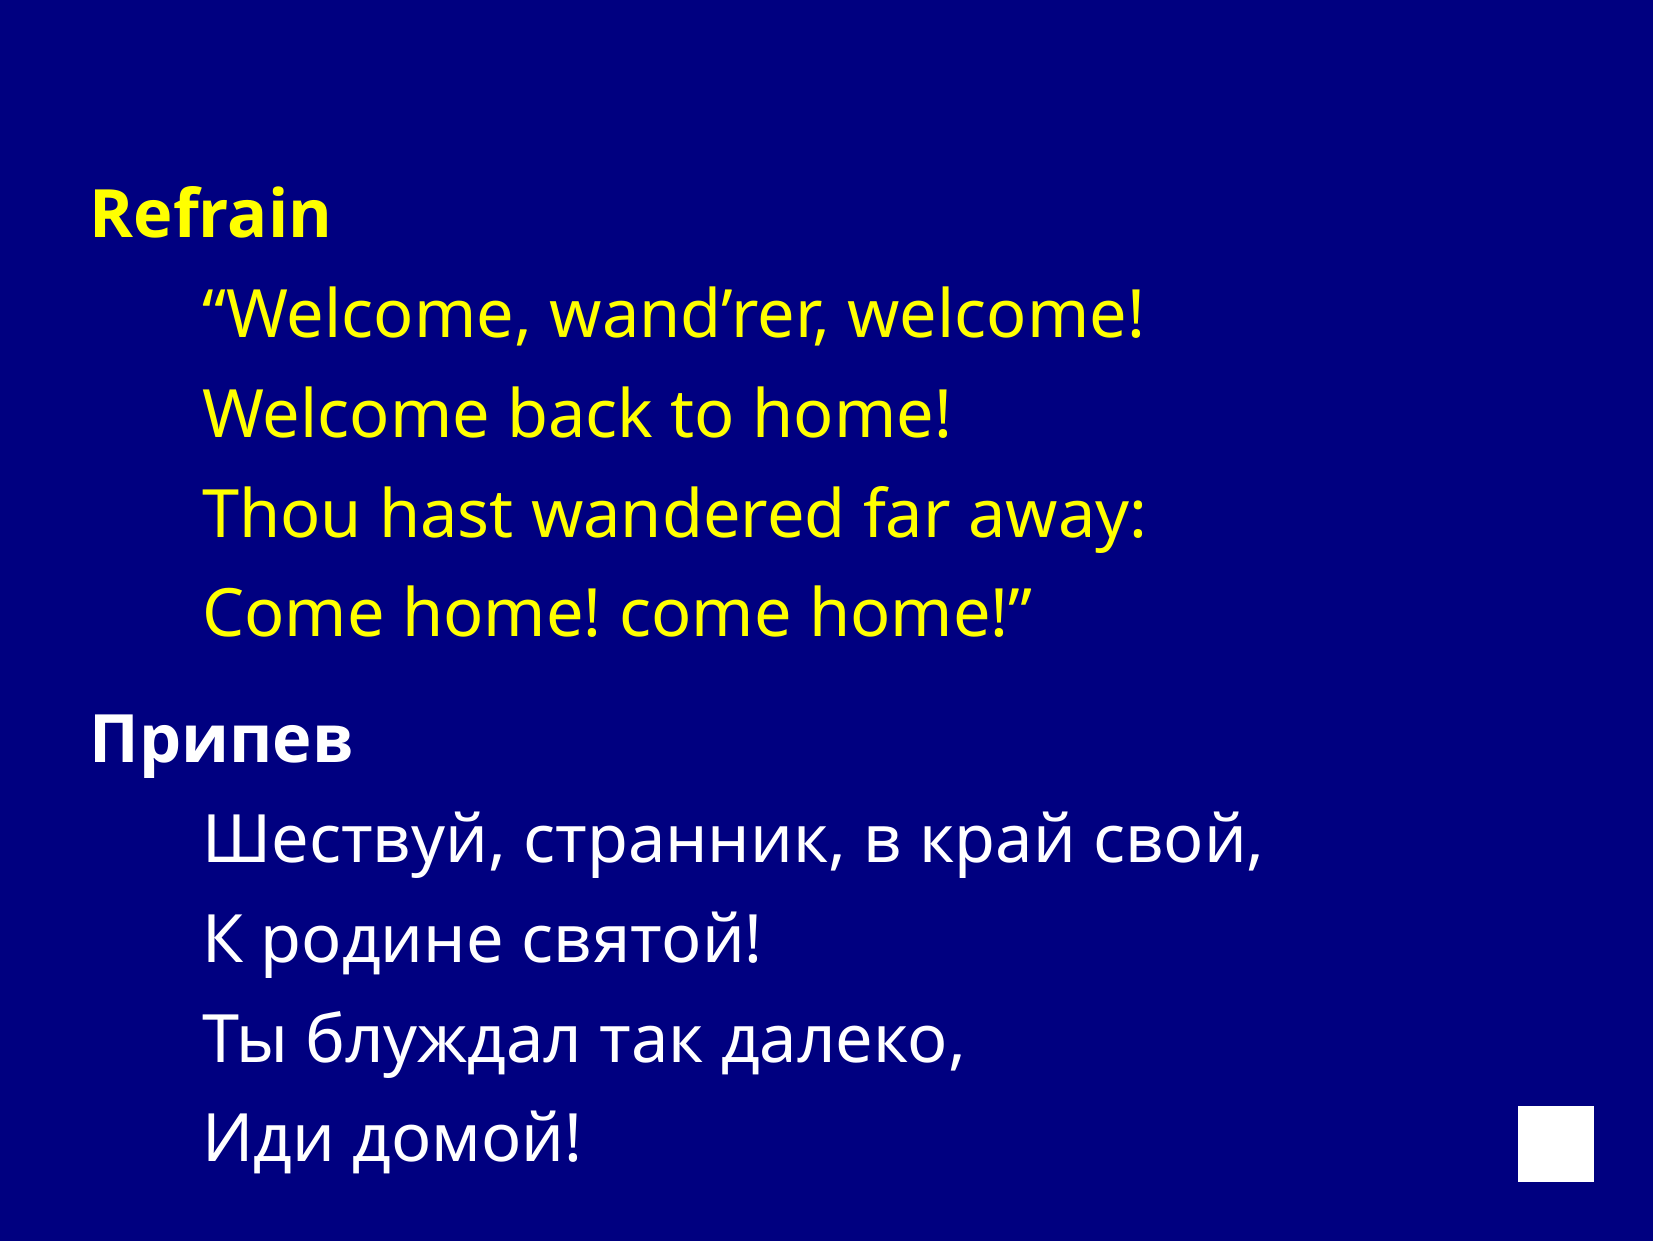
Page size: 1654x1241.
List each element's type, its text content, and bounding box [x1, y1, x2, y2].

text_box Refrain “Welcome, wand’rer, welcome! Welcome back to home! Thou hast wandered far away: Come home! come home!” [75, 150, 1576, 638]
text_box [1518, 1106, 1594, 1182]
text_box Припев Шествуй, странник, в край свой, К родине святой! Ты блуждал так далеко, Иди домой! [75, 675, 1576, 1163]
